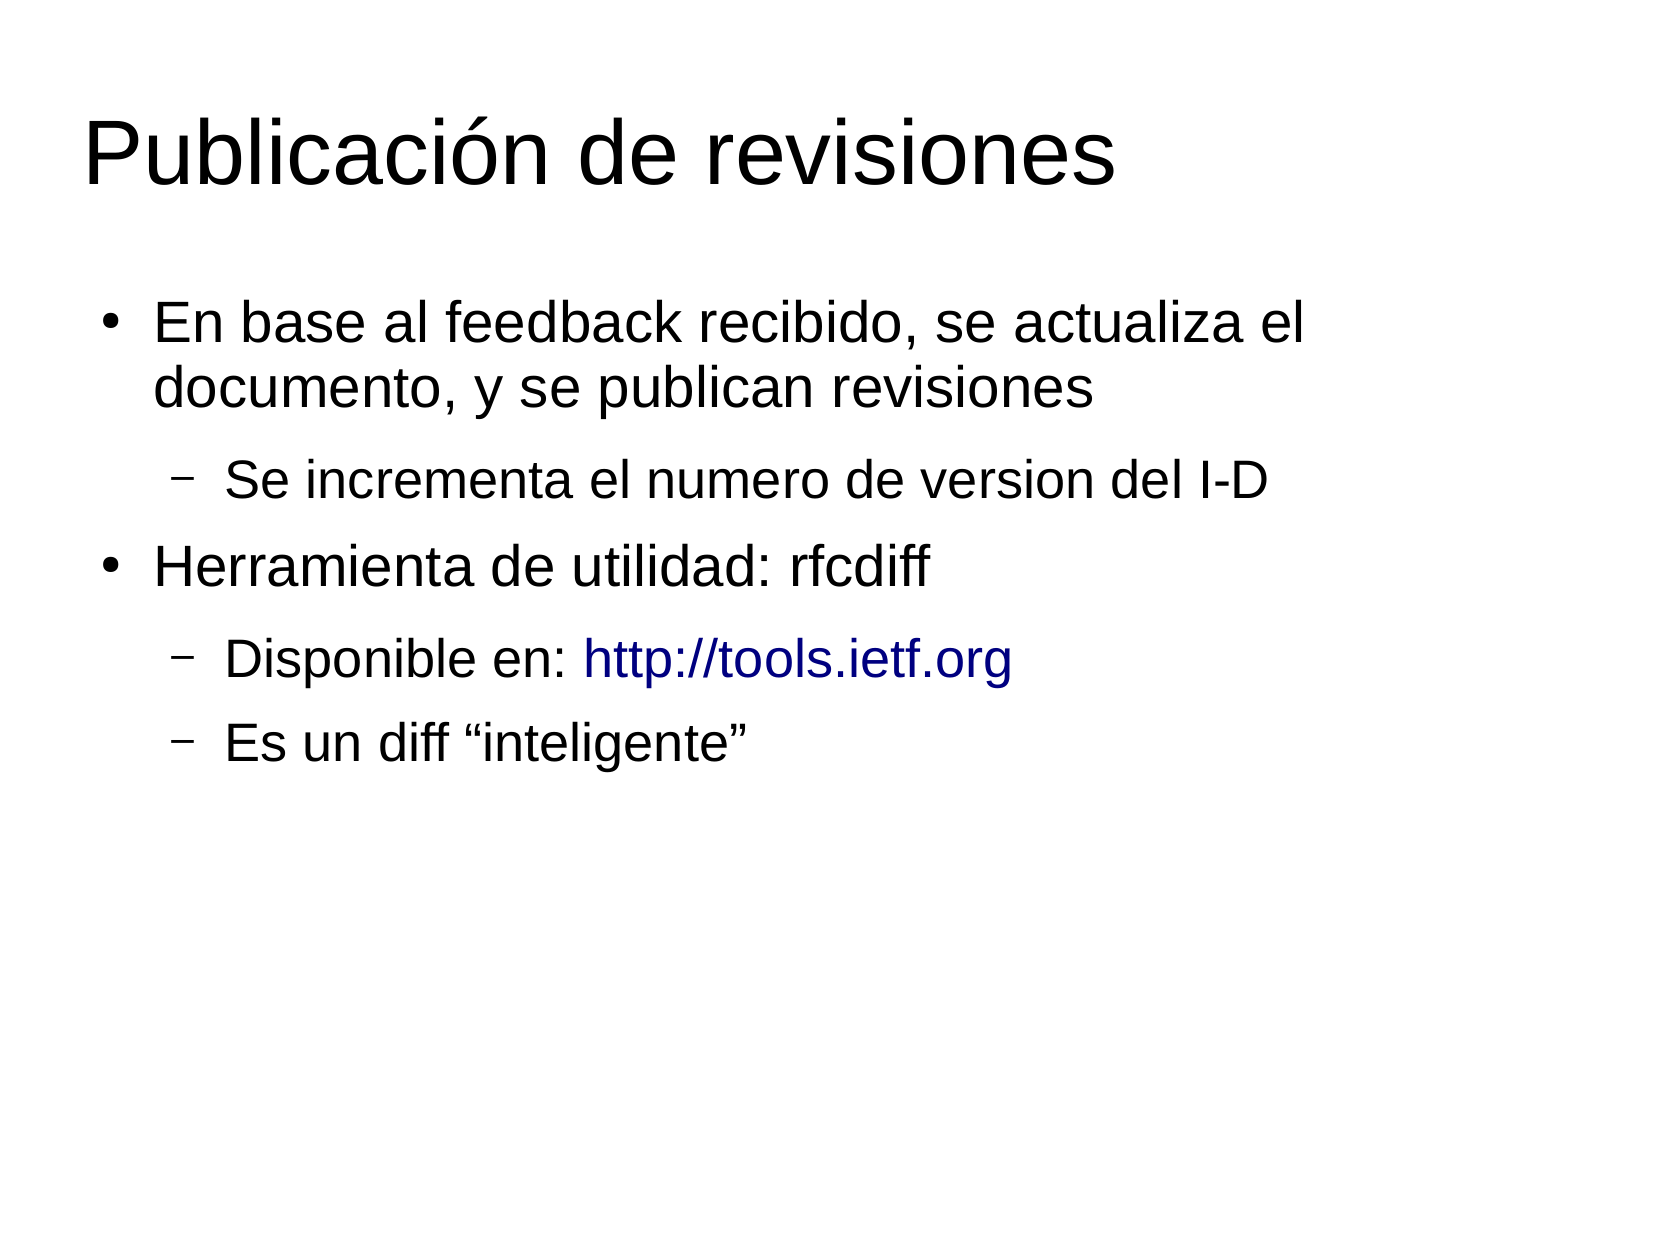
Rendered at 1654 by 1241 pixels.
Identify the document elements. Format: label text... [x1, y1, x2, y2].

list En base al feedback recibido, se actualiza el documento, y se publican revisiones Se incrementa el numero de version del I-D Herramienta de utilidad: rfcdiff Disponible en: http://tools.ietf.org Es un diff “inteligente” [82, 290, 1538, 1010]
title Publicación de revisiones [82, 49, 1571, 257]
